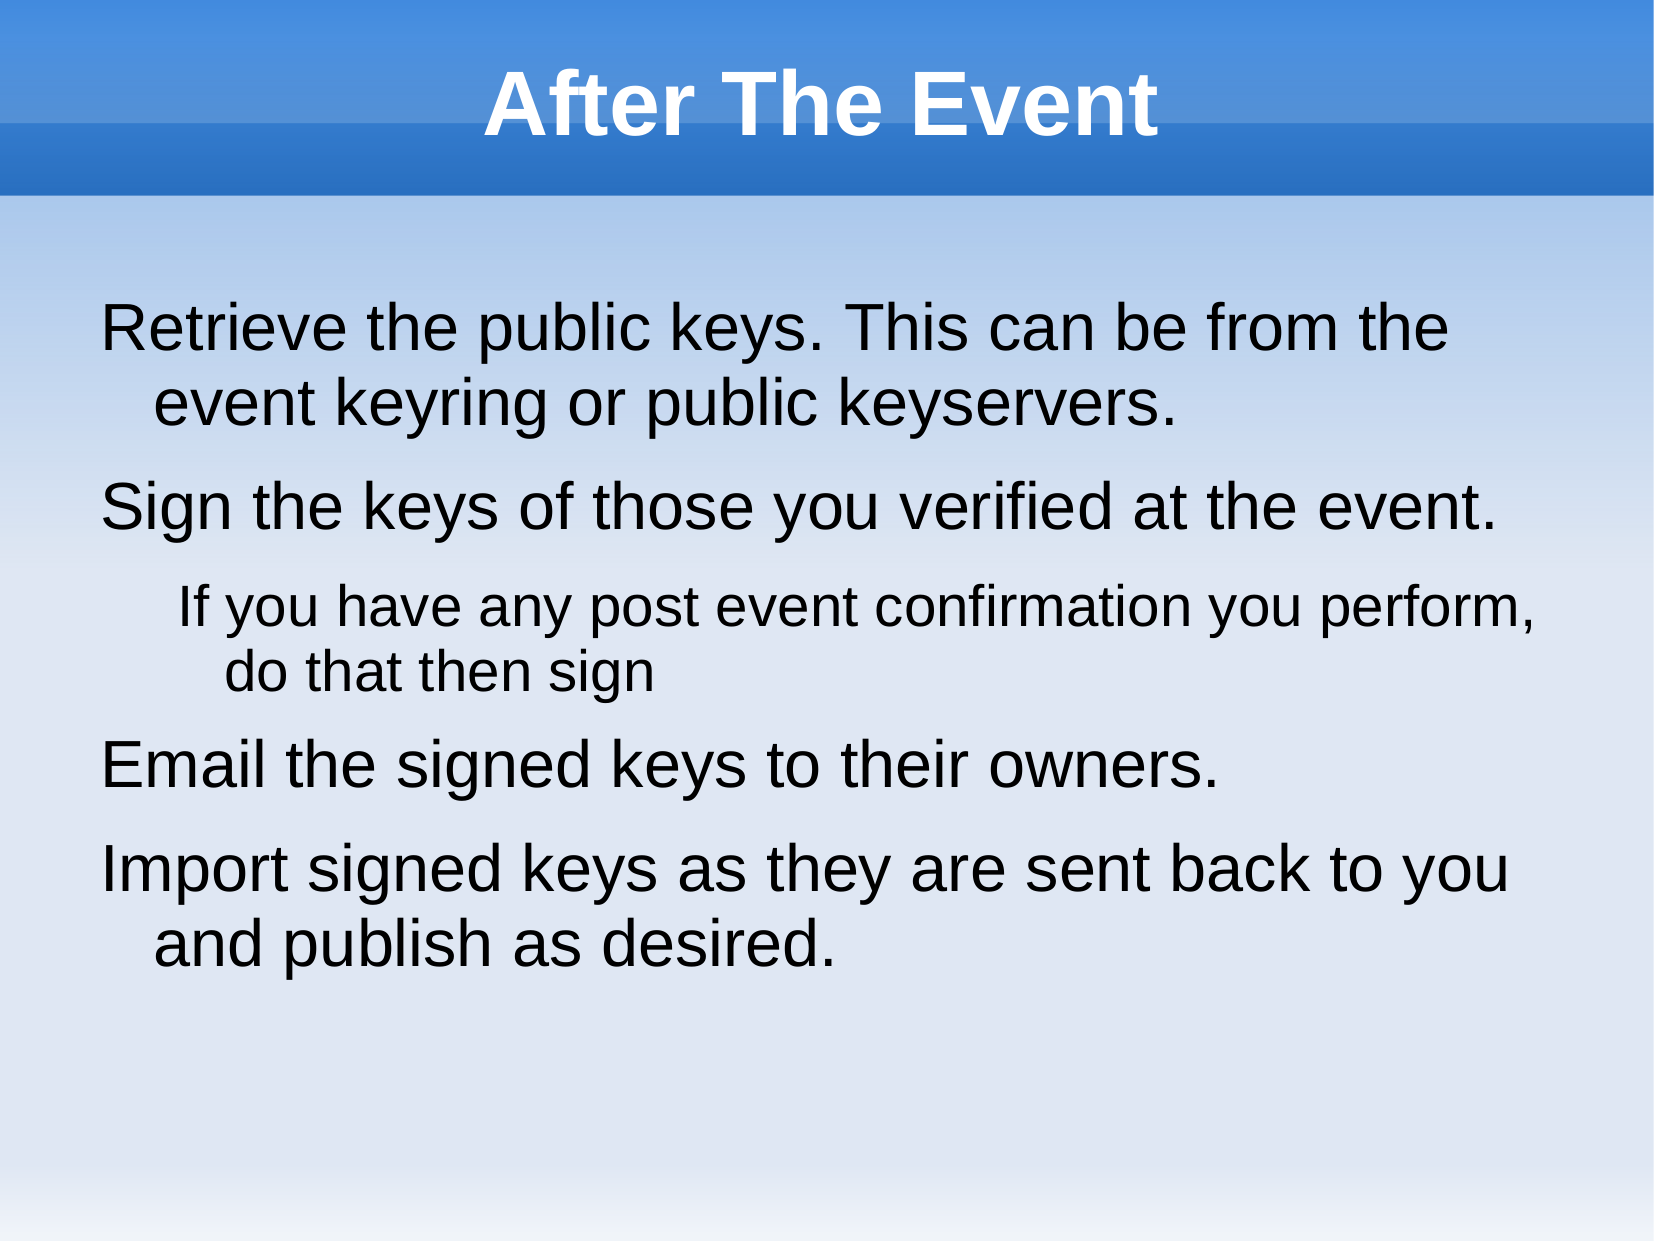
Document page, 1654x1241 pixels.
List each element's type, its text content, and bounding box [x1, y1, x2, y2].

picture [0, 0, 1654, 1241]
title After The Event [76, 0, 1565, 208]
list Retrieve the public keys. This can be from the event keyring or public keyservers. Sign the keys of those you verified at the event. If you have any post event confirmation you perform, do that then sign Email the signed keys to their owners. Import signed keys as they are sent back to you and publish as desired. [82, 290, 1571, 1094]
